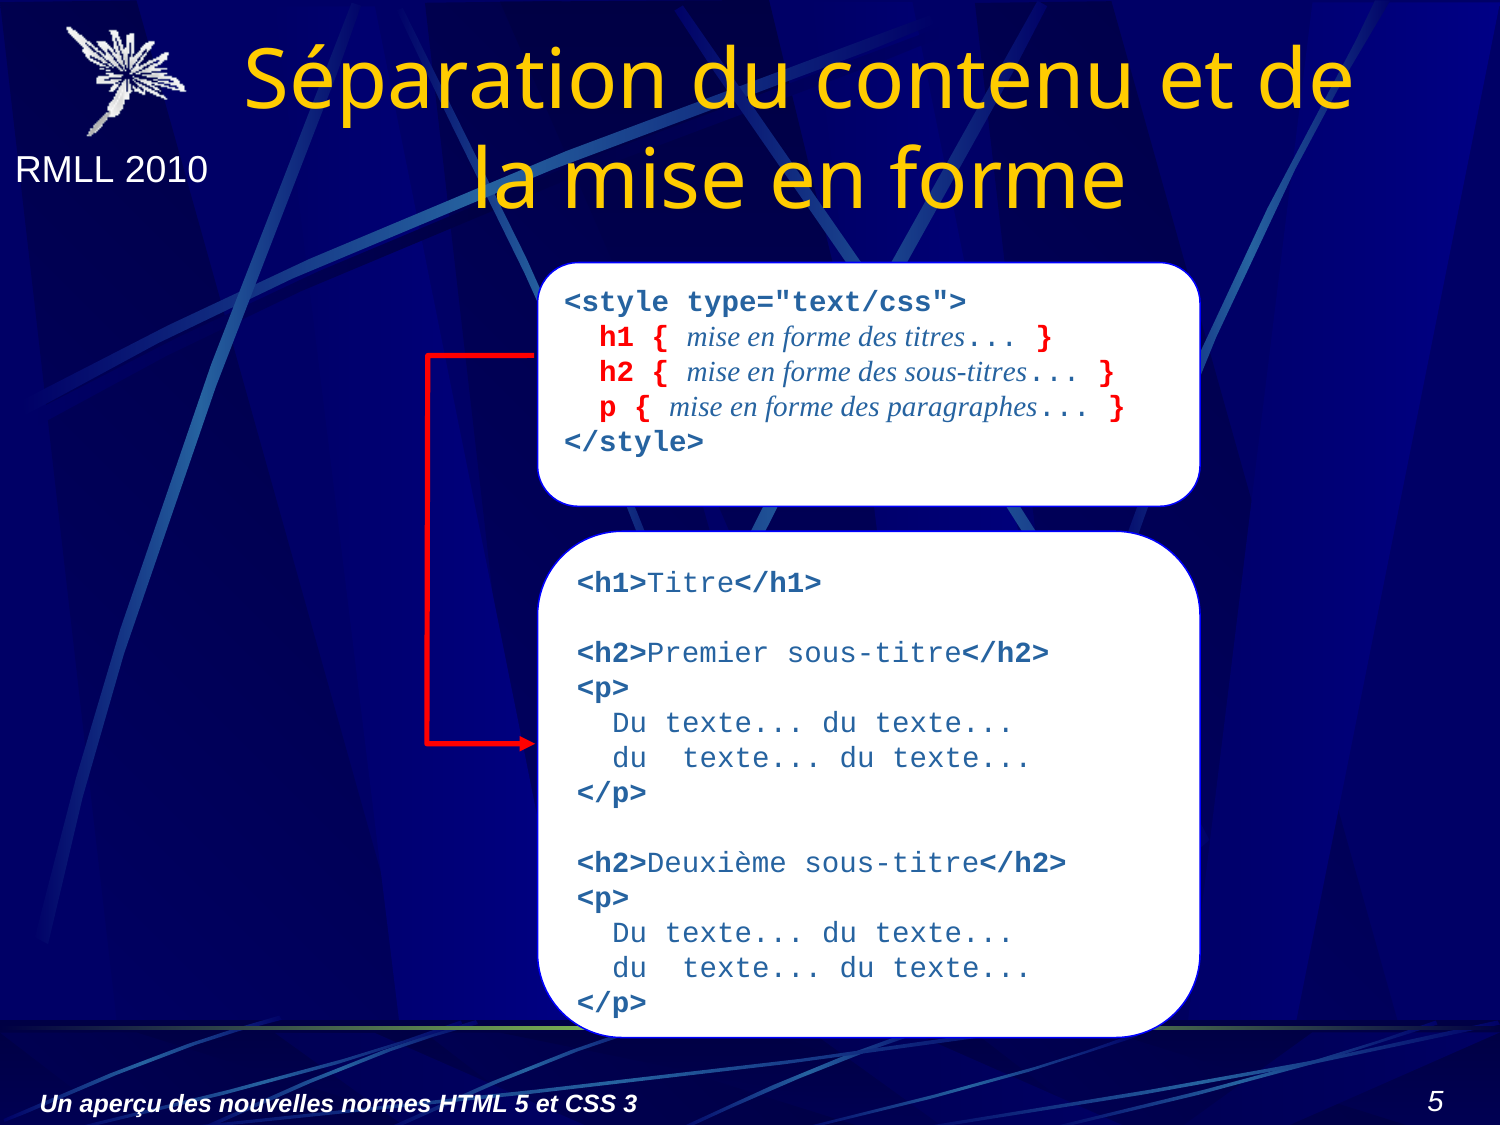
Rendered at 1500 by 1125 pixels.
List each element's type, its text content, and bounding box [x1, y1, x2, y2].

text_box <h1>Titre</h1> <h2>Premier sous-titre</h2> <p> Du texte... du texte... du texte... du texte... </p> <h2>Deuxième sous-titre</h2> <p> Du texte... du texte... du texte... du texte... </p> [537, 531, 1201, 1038]
text_box <style type="text/css"> h1 { mise en forme des titres... } h2 { mise en forme des sous-titres... } p { mise en forme des paragraphes... } </style> [537, 262, 1201, 507]
picture [62, 24, 188, 138]
title Séparation du contenu et de la mise en forme [224, 17, 1375, 233]
